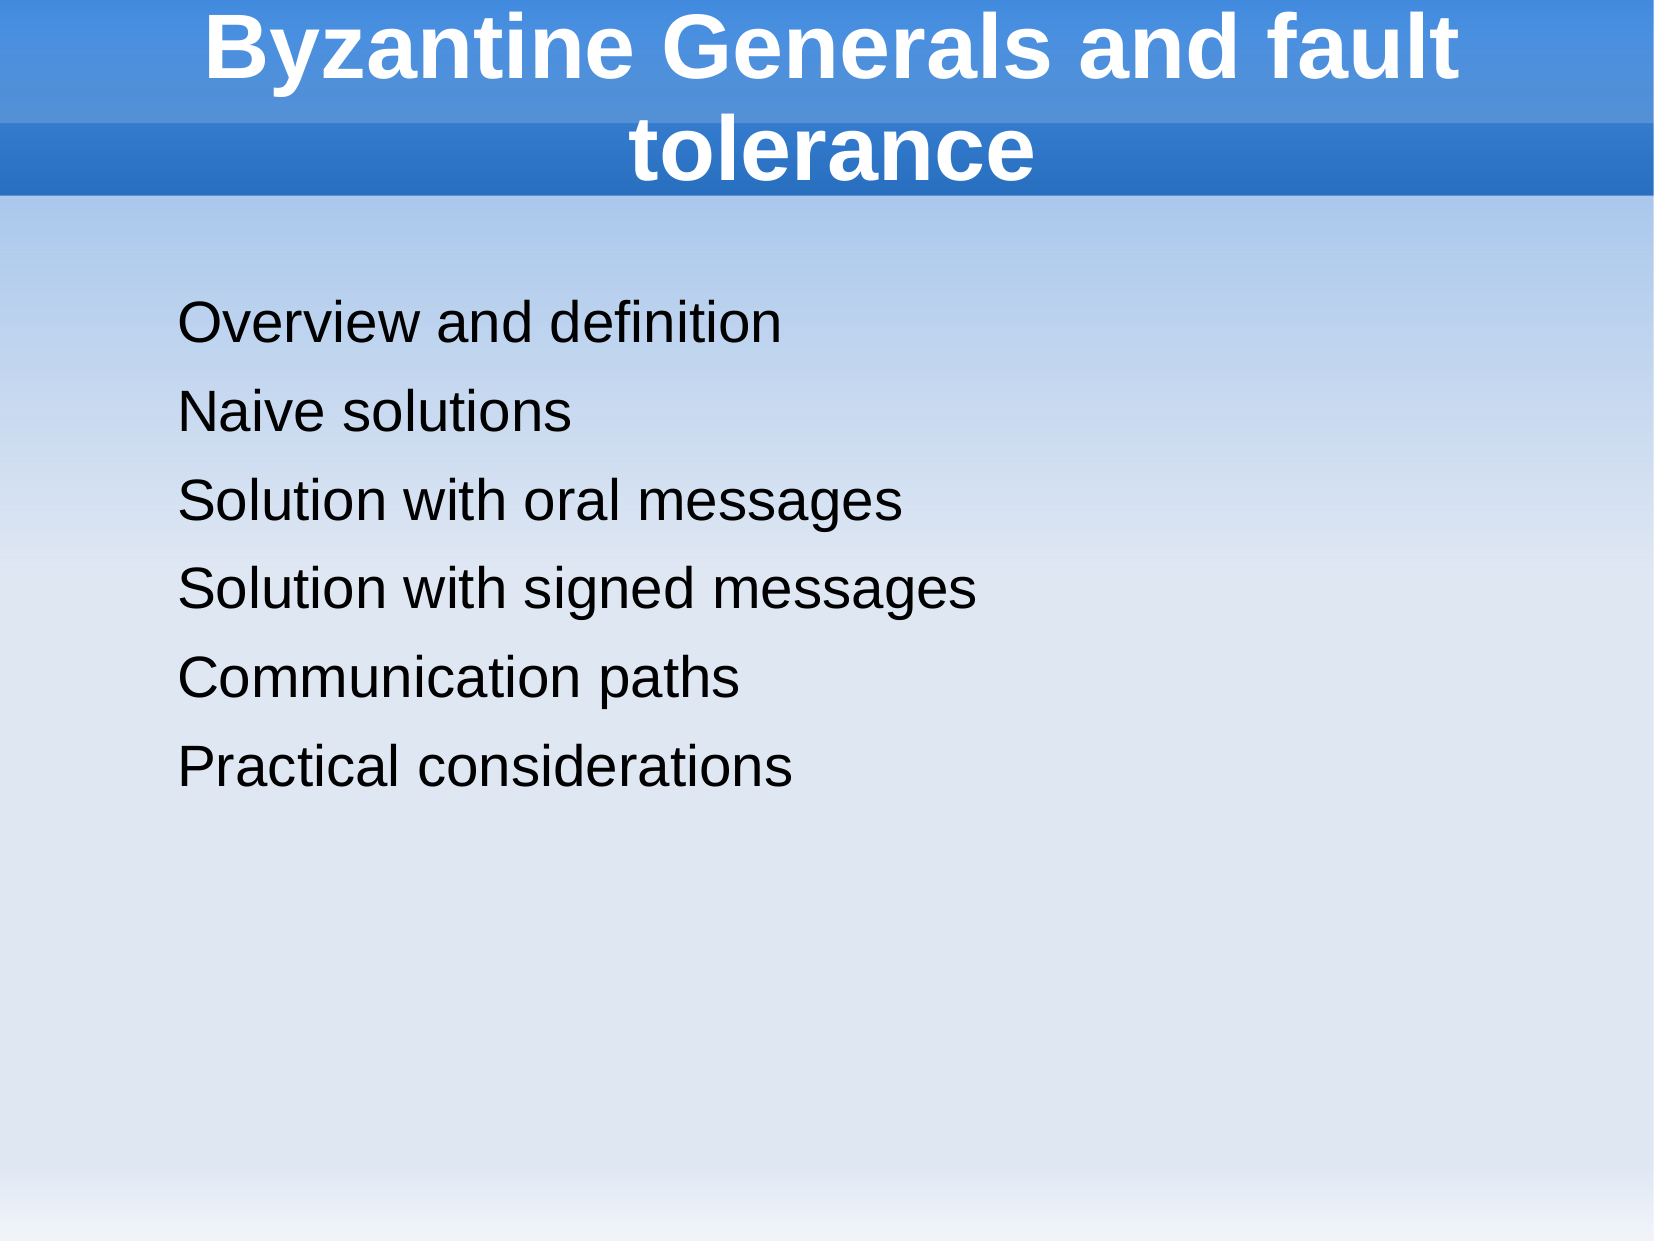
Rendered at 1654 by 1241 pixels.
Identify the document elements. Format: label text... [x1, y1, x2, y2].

list Overview and definition Naive solutions Solution with oral messages Solution with signed messages Communication paths Practical considerations [82, 290, 1571, 1109]
title Byzantine Generals and fault tolerance [88, 0, 1577, 237]
picture [0, 0, 1654, 1241]
